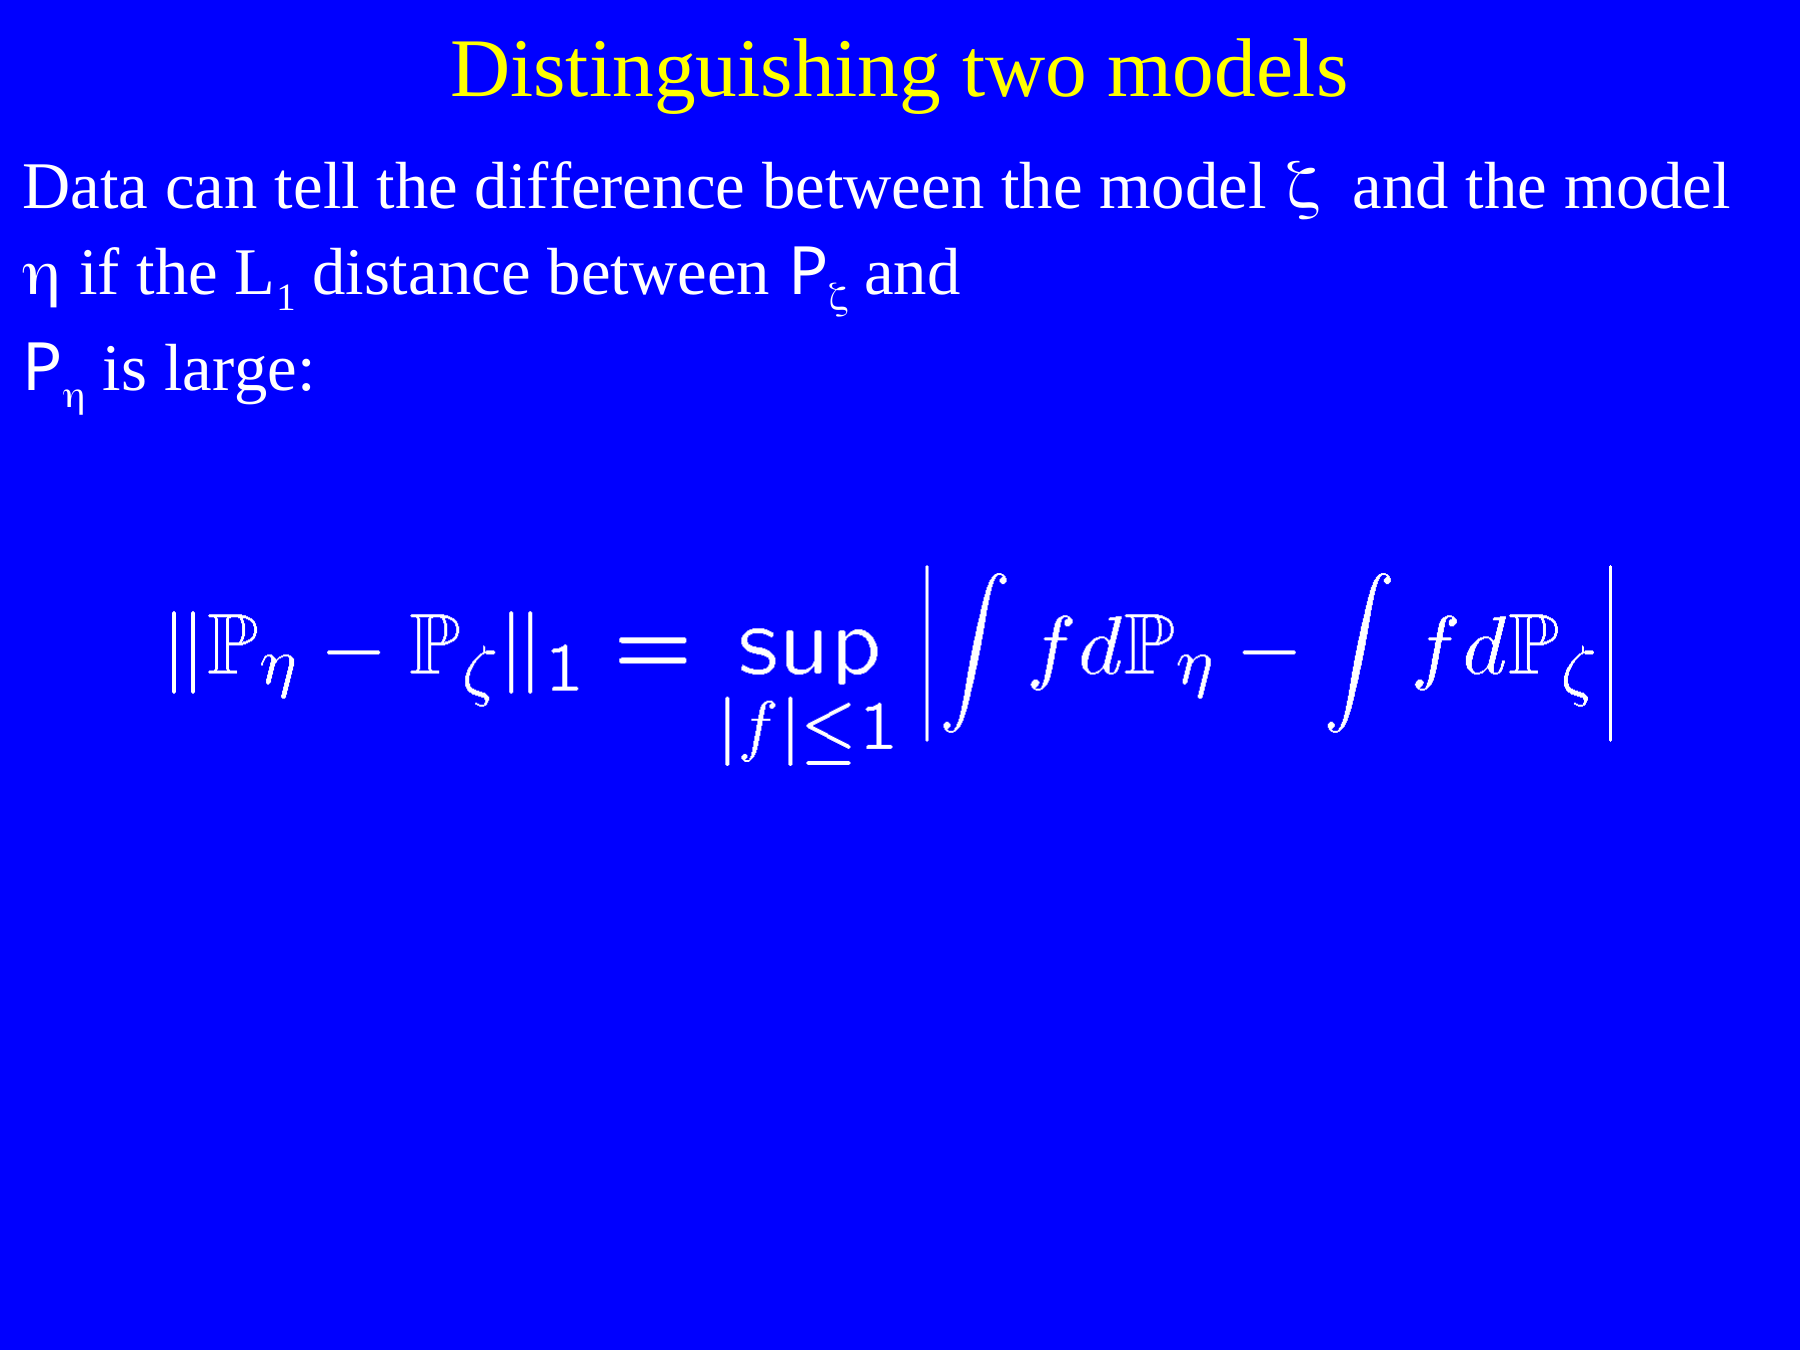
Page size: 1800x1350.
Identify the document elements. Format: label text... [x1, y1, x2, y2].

list Data can tell the difference between the model  and the model  if the L1 distance between P and P is large: [0, 137, 1800, 1350]
picture [171, 562, 1613, 767]
title Distinguishing two models [0, 0, 1800, 137]
